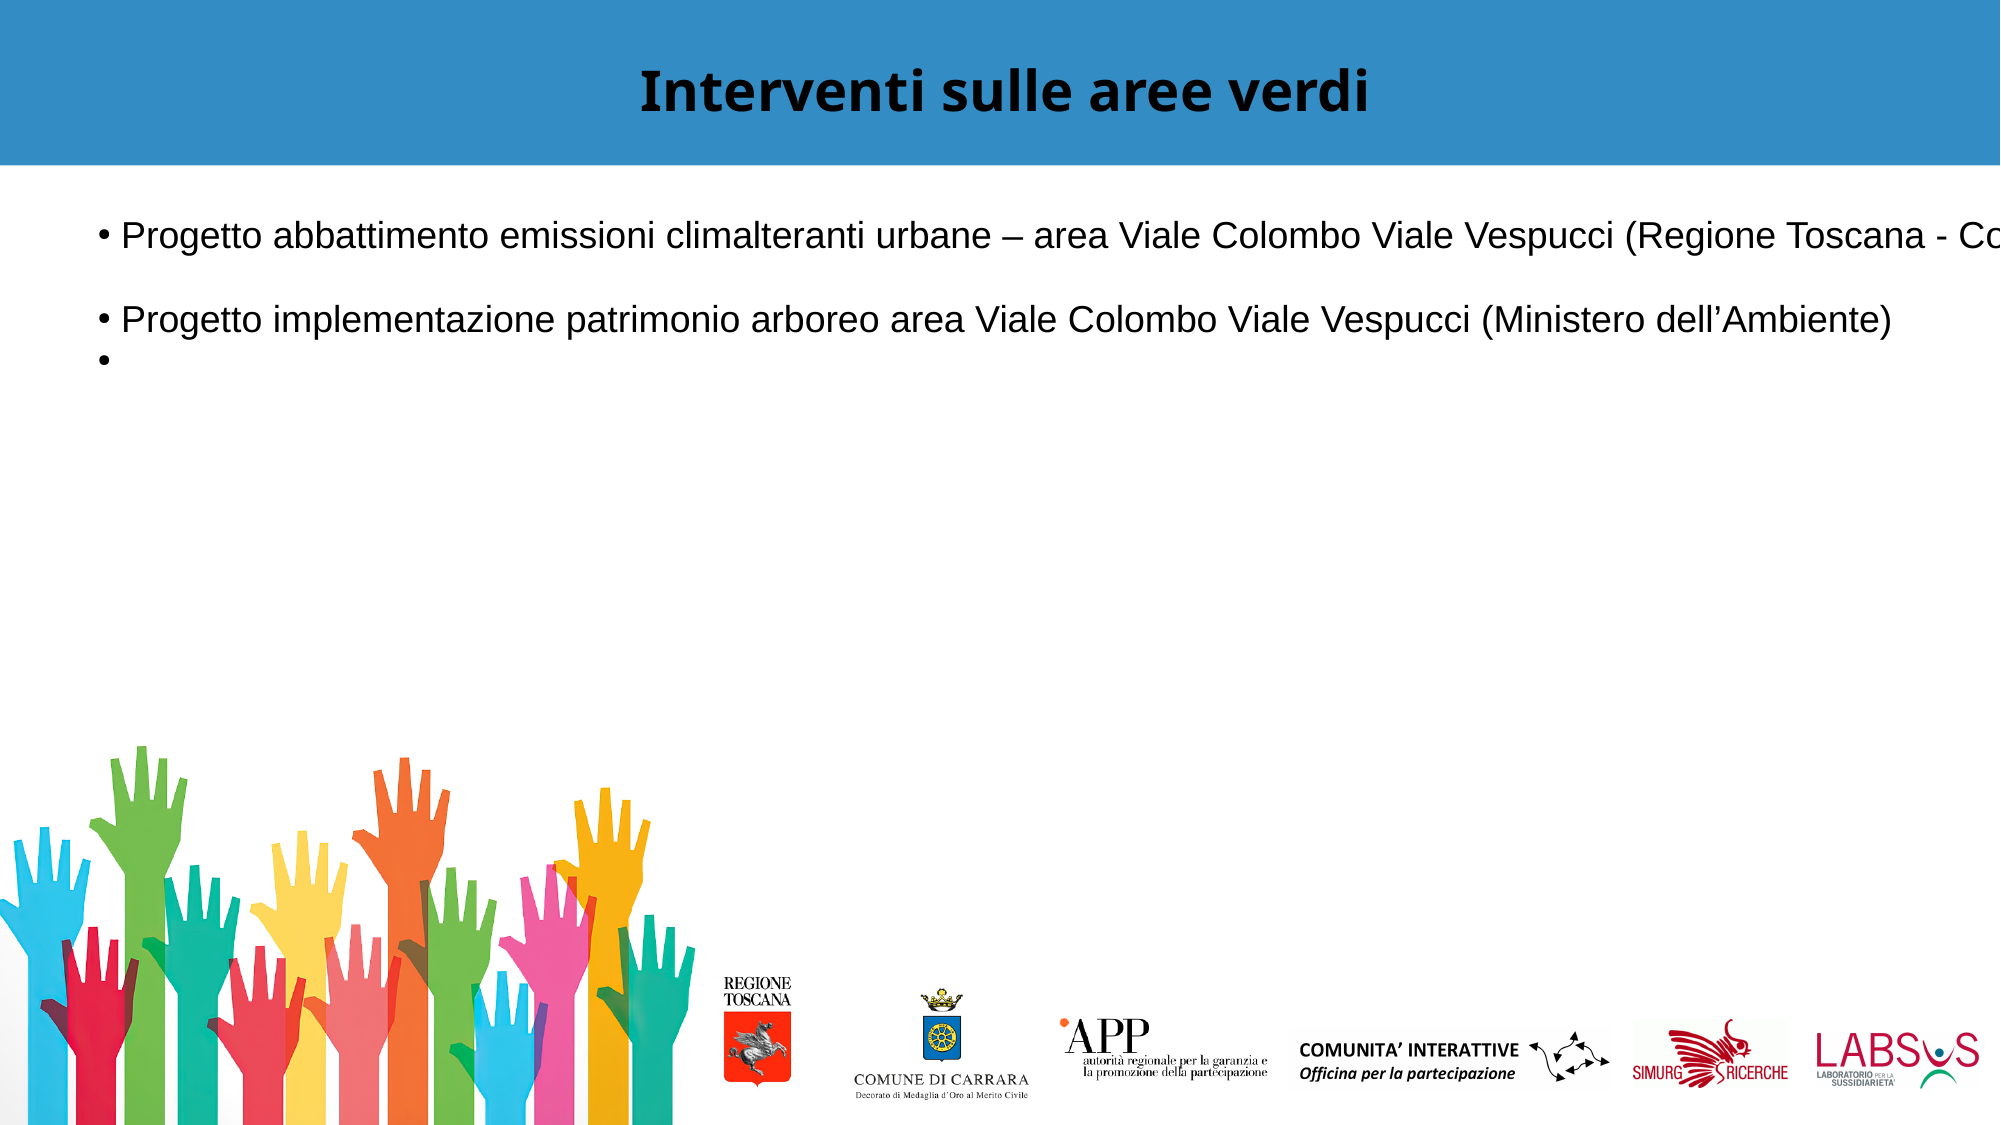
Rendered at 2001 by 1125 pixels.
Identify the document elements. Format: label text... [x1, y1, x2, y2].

picture [1817, 1032, 1979, 1089]
picture [0, 725, 1612, 1125]
title Interventi sulle aree verdi [11, 0, 2000, 213]
text_box [0, 0, 11, 166]
picture [1633, 1019, 1788, 1088]
text_box [631, 792, 1056, 949]
text_box Progetto abbattimento emissioni climalteranti urbane – area Viale Colombo Viale Vespucci (Regione Toscana - Comune) Progetto implementazione patrimonio arboreo area Viale Colombo Viale Vespucci (Ministero dell’Ambiente) [82, 207, 2000, 397]
